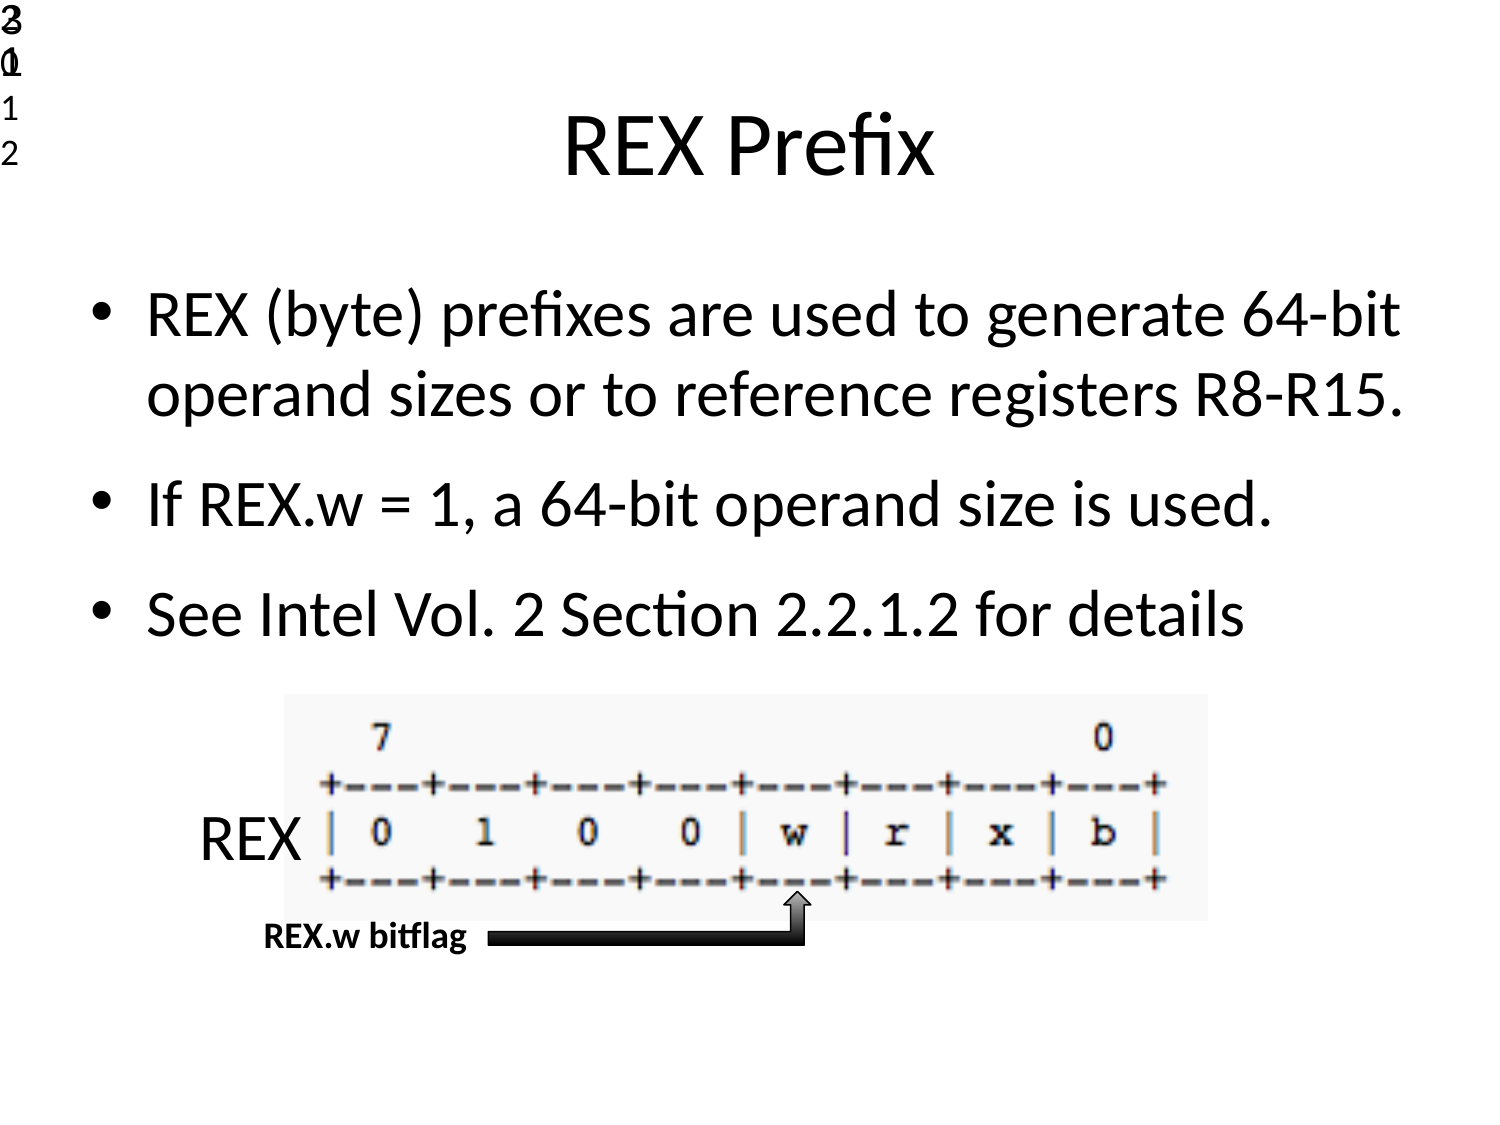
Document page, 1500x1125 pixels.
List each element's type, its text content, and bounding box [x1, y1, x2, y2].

title REX Prefix [75, 45, 1425, 233]
picture [284, 694, 1208, 921]
text_box [488, 891, 811, 946]
text_box REX.w bitflag [248, 903, 483, 964]
list REX (byte) prefixes are used to generate 64-bit operand sizes or to reference registers R8-R15. If REX.w = 1, a 64-bit operand size is used. See Intel Vol. 2 Section 2.2.1.2 for details [75, 262, 1425, 1005]
text_box REX [184, 786, 318, 881]
